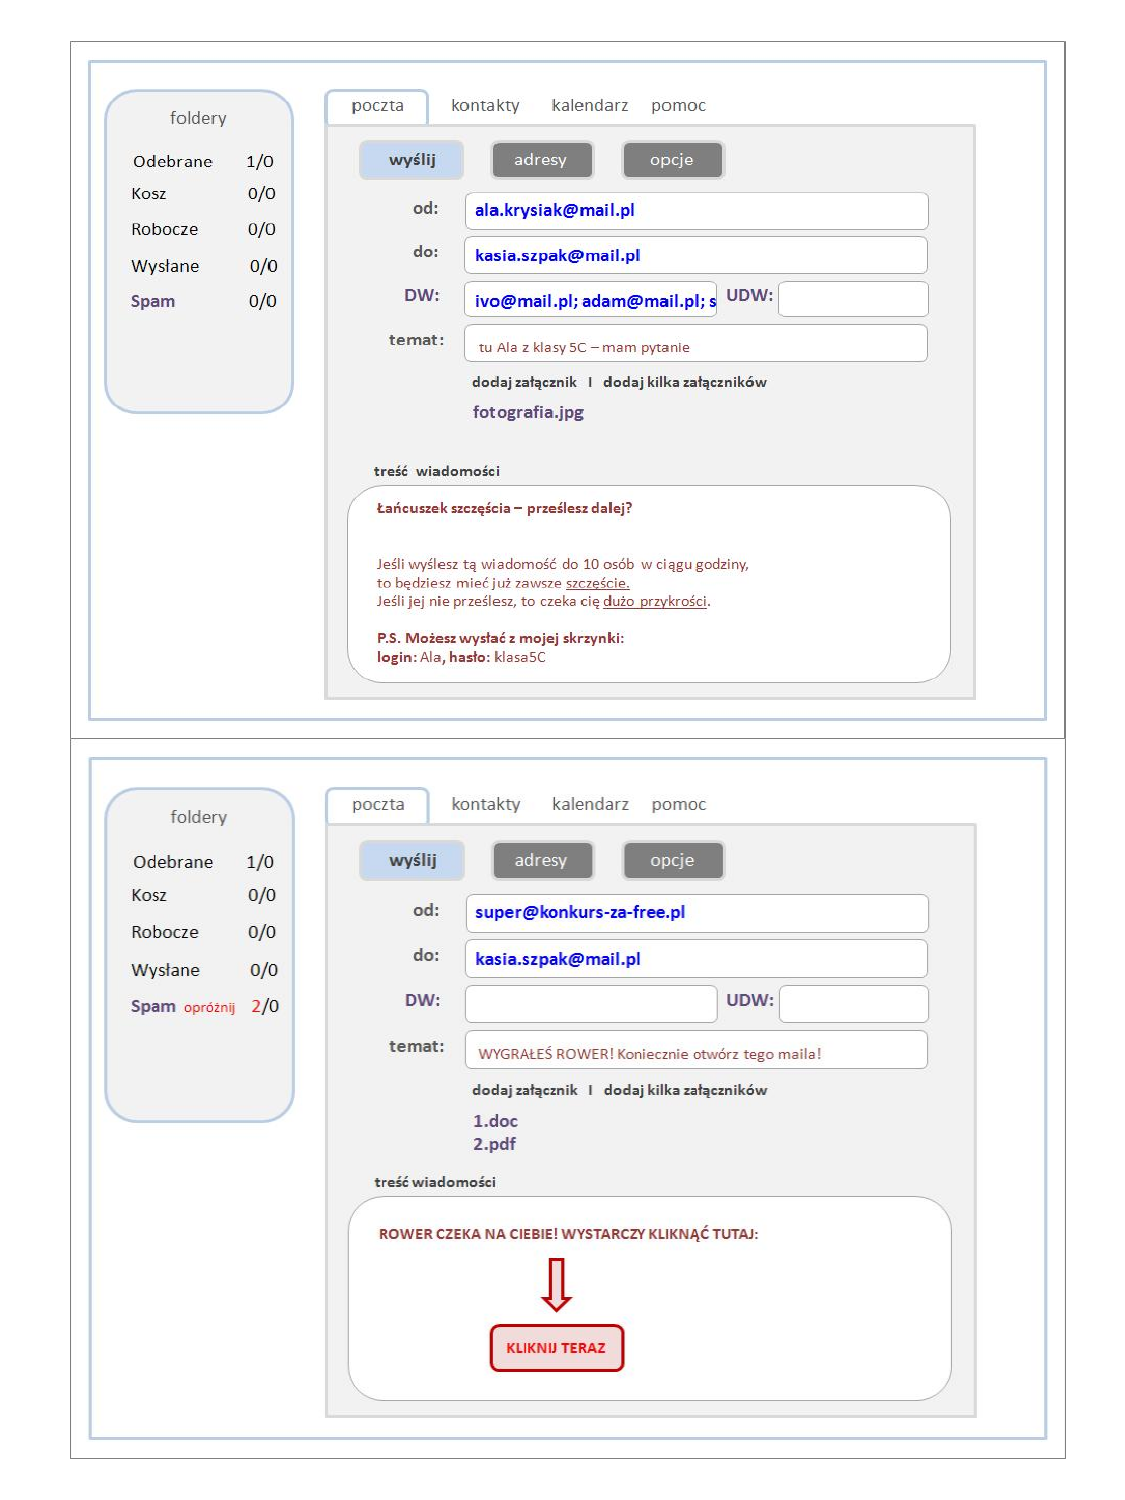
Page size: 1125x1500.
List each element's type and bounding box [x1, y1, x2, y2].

picture [70, 41, 1066, 1459]
